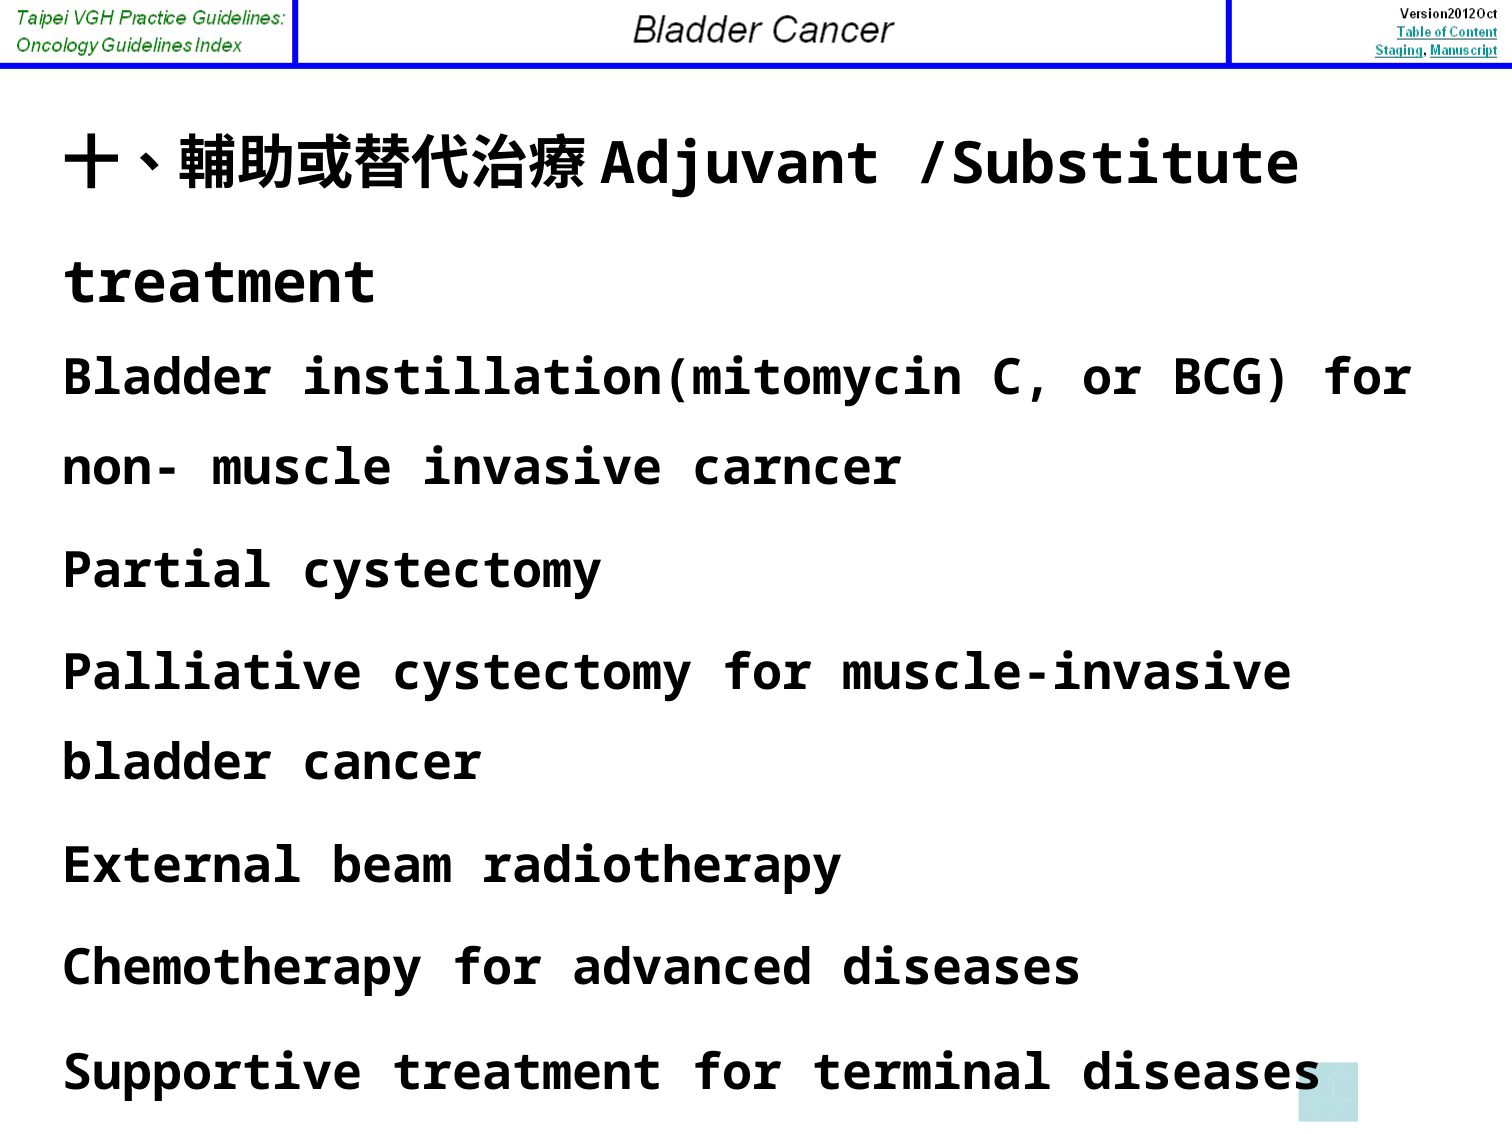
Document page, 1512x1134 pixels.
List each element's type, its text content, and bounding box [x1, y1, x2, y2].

subtitle 十、輔助或替代治療Adjuvant /Substitute treatment Bladder instillation(mitomycin C, or BCG) for non- muscle invasive carncer Partial cystectomy Palliative cystectomy for muscle-invasive bladder cancer External beam radiotherapy Chemotherapy for advanced diseases Supportive treatment for terminal diseases [47, 82, 1465, 1099]
